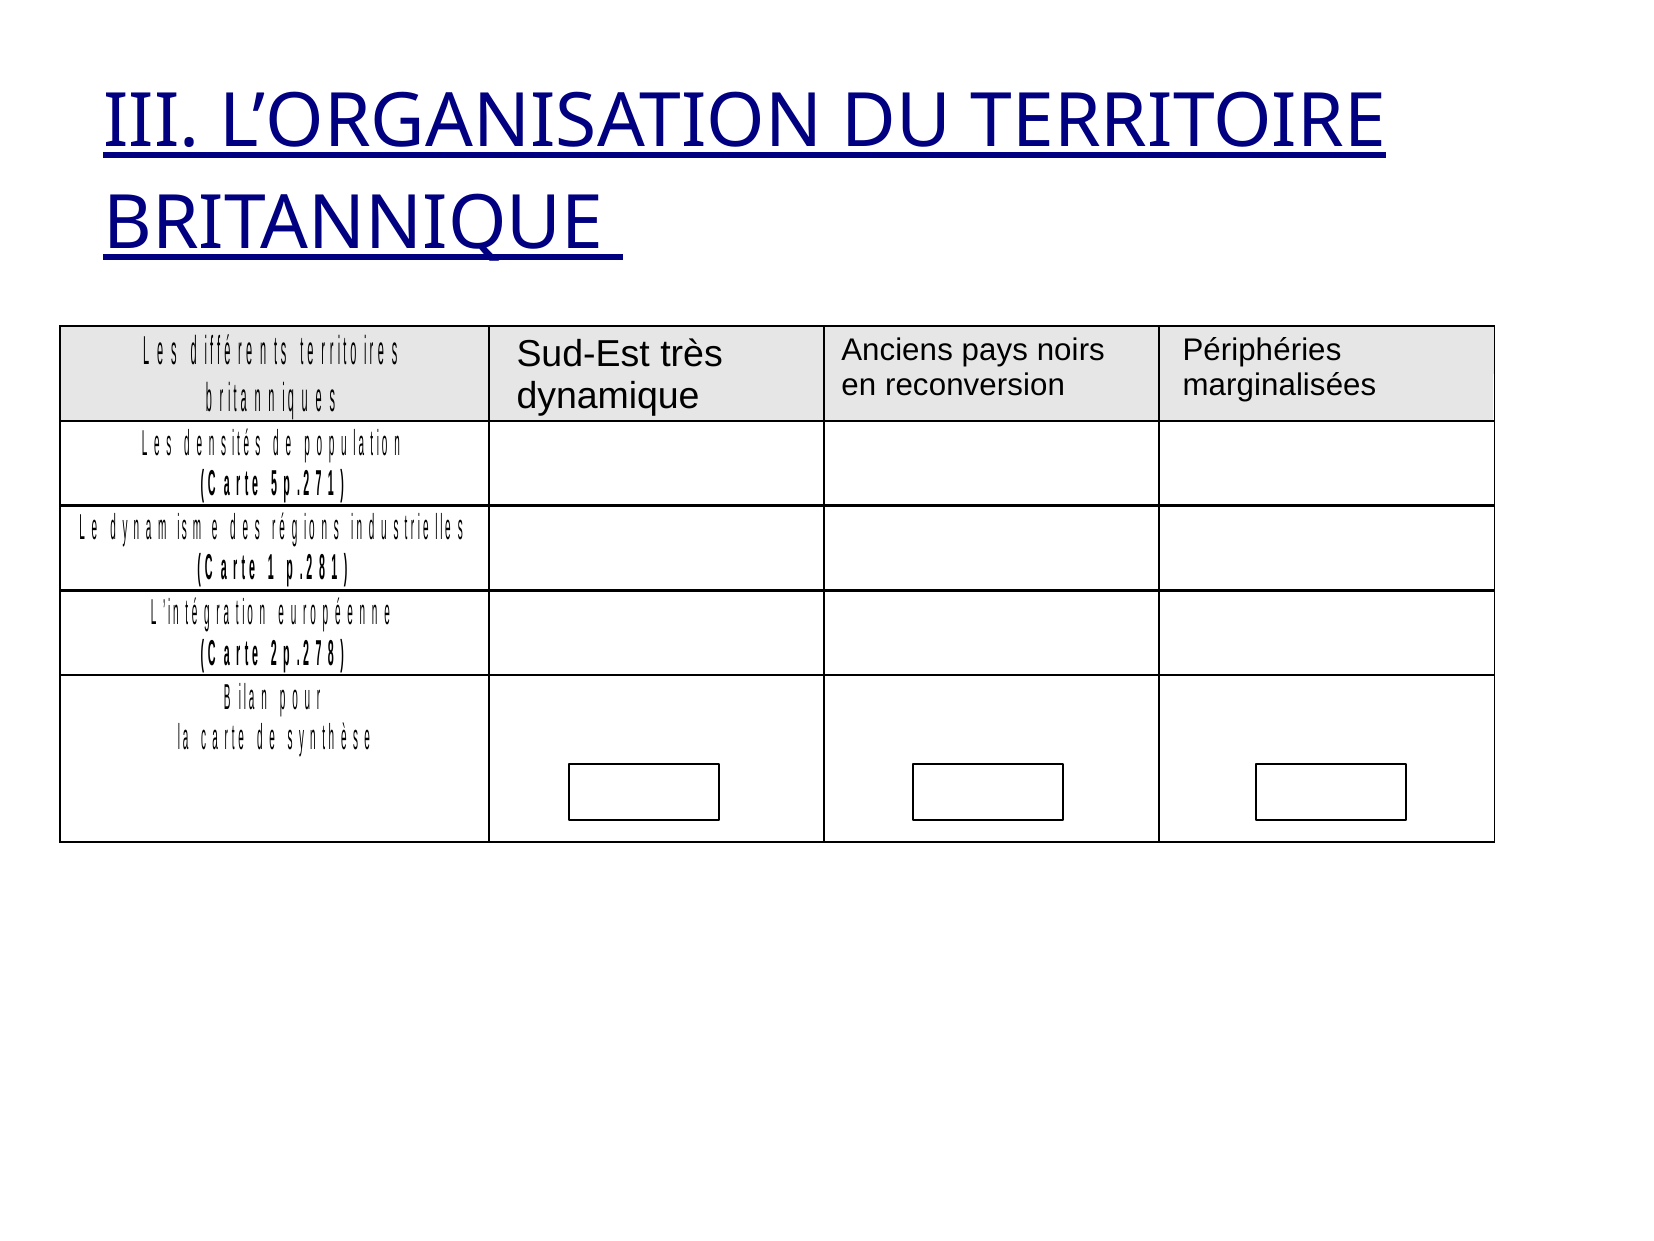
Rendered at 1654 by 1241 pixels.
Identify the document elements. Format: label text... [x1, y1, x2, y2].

text_box Périphéries marginalisées [1167, 324, 1477, 410]
picture [59, 324, 1506, 896]
text_box Sud-Est très dynamique [501, 324, 811, 424]
text_box III. L’ORGANISATION DU TERRITOIRE BRITANNIQUE [88, 58, 1595, 283]
text_box Anciens pays noirs en reconversion [826, 324, 1136, 410]
